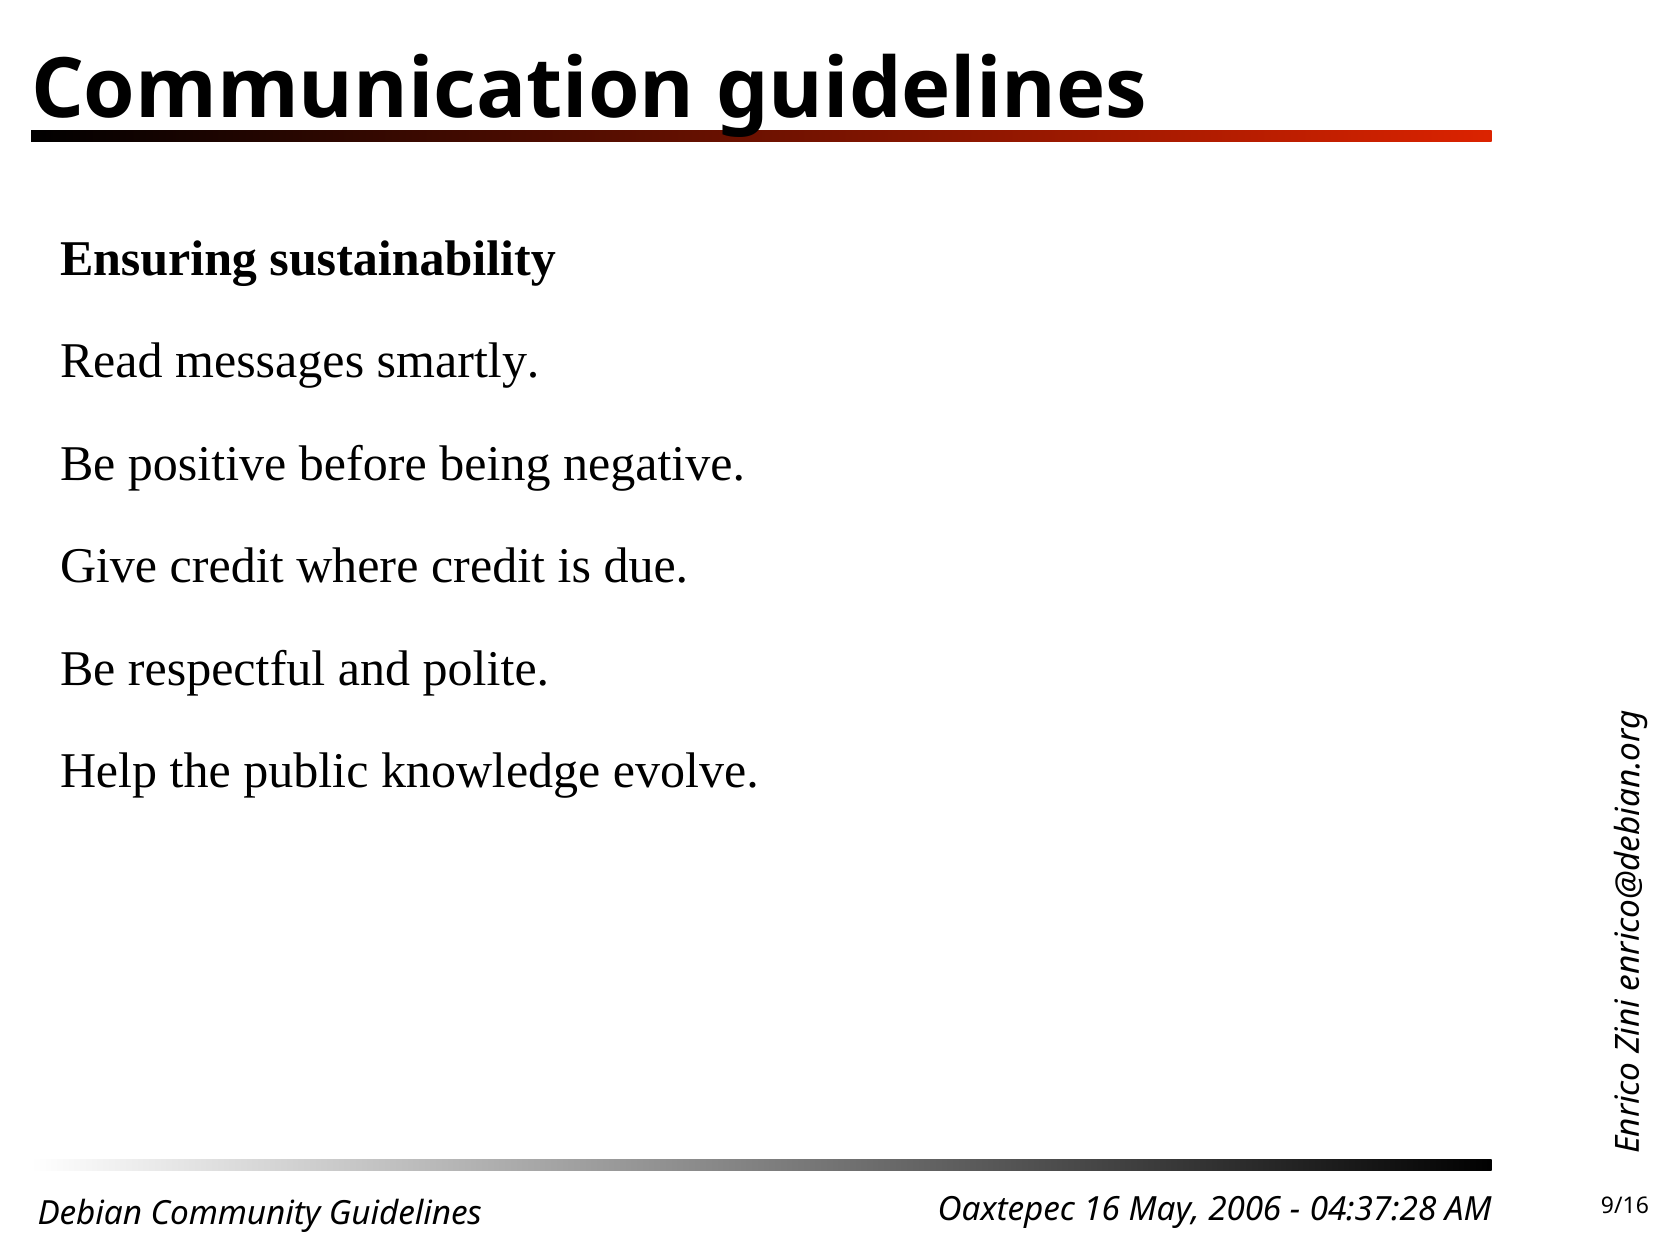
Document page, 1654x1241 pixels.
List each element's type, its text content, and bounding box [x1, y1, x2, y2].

text_box Ensuring sustainability Read messages smartly. Be positive before being negative. Give credit where credit is due. Be respectful and polite. Help the public knowledge evolve. [60, 230, 1498, 817]
text_box Communication guidelines [31, 28, 1438, 165]
